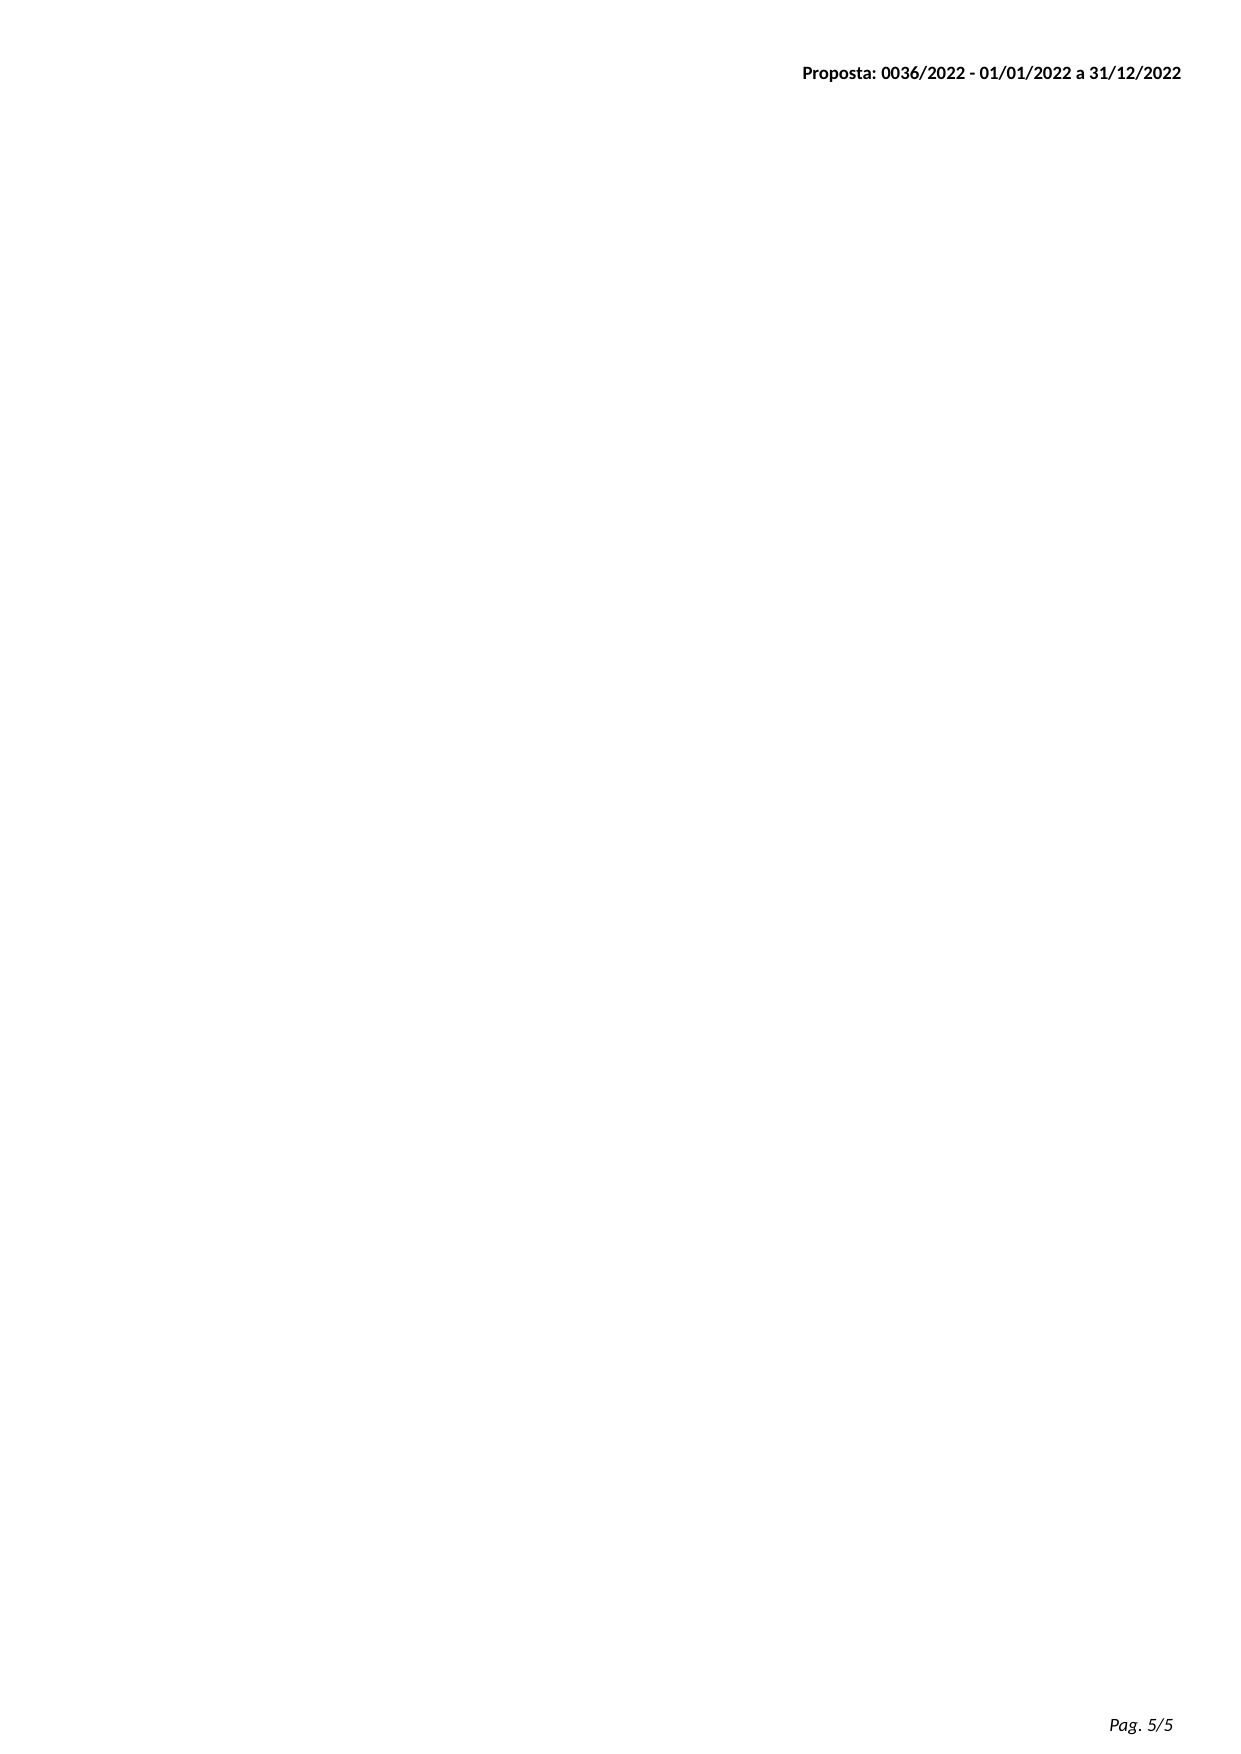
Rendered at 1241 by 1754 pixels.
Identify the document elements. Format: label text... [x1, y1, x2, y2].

text_box Proposta: 0036/2022 - 01/01/2022 a 31/12/2022 [802, 60, 1183, 81]
text_box Pag. 5/5 [1109, 1712, 1184, 1737]
